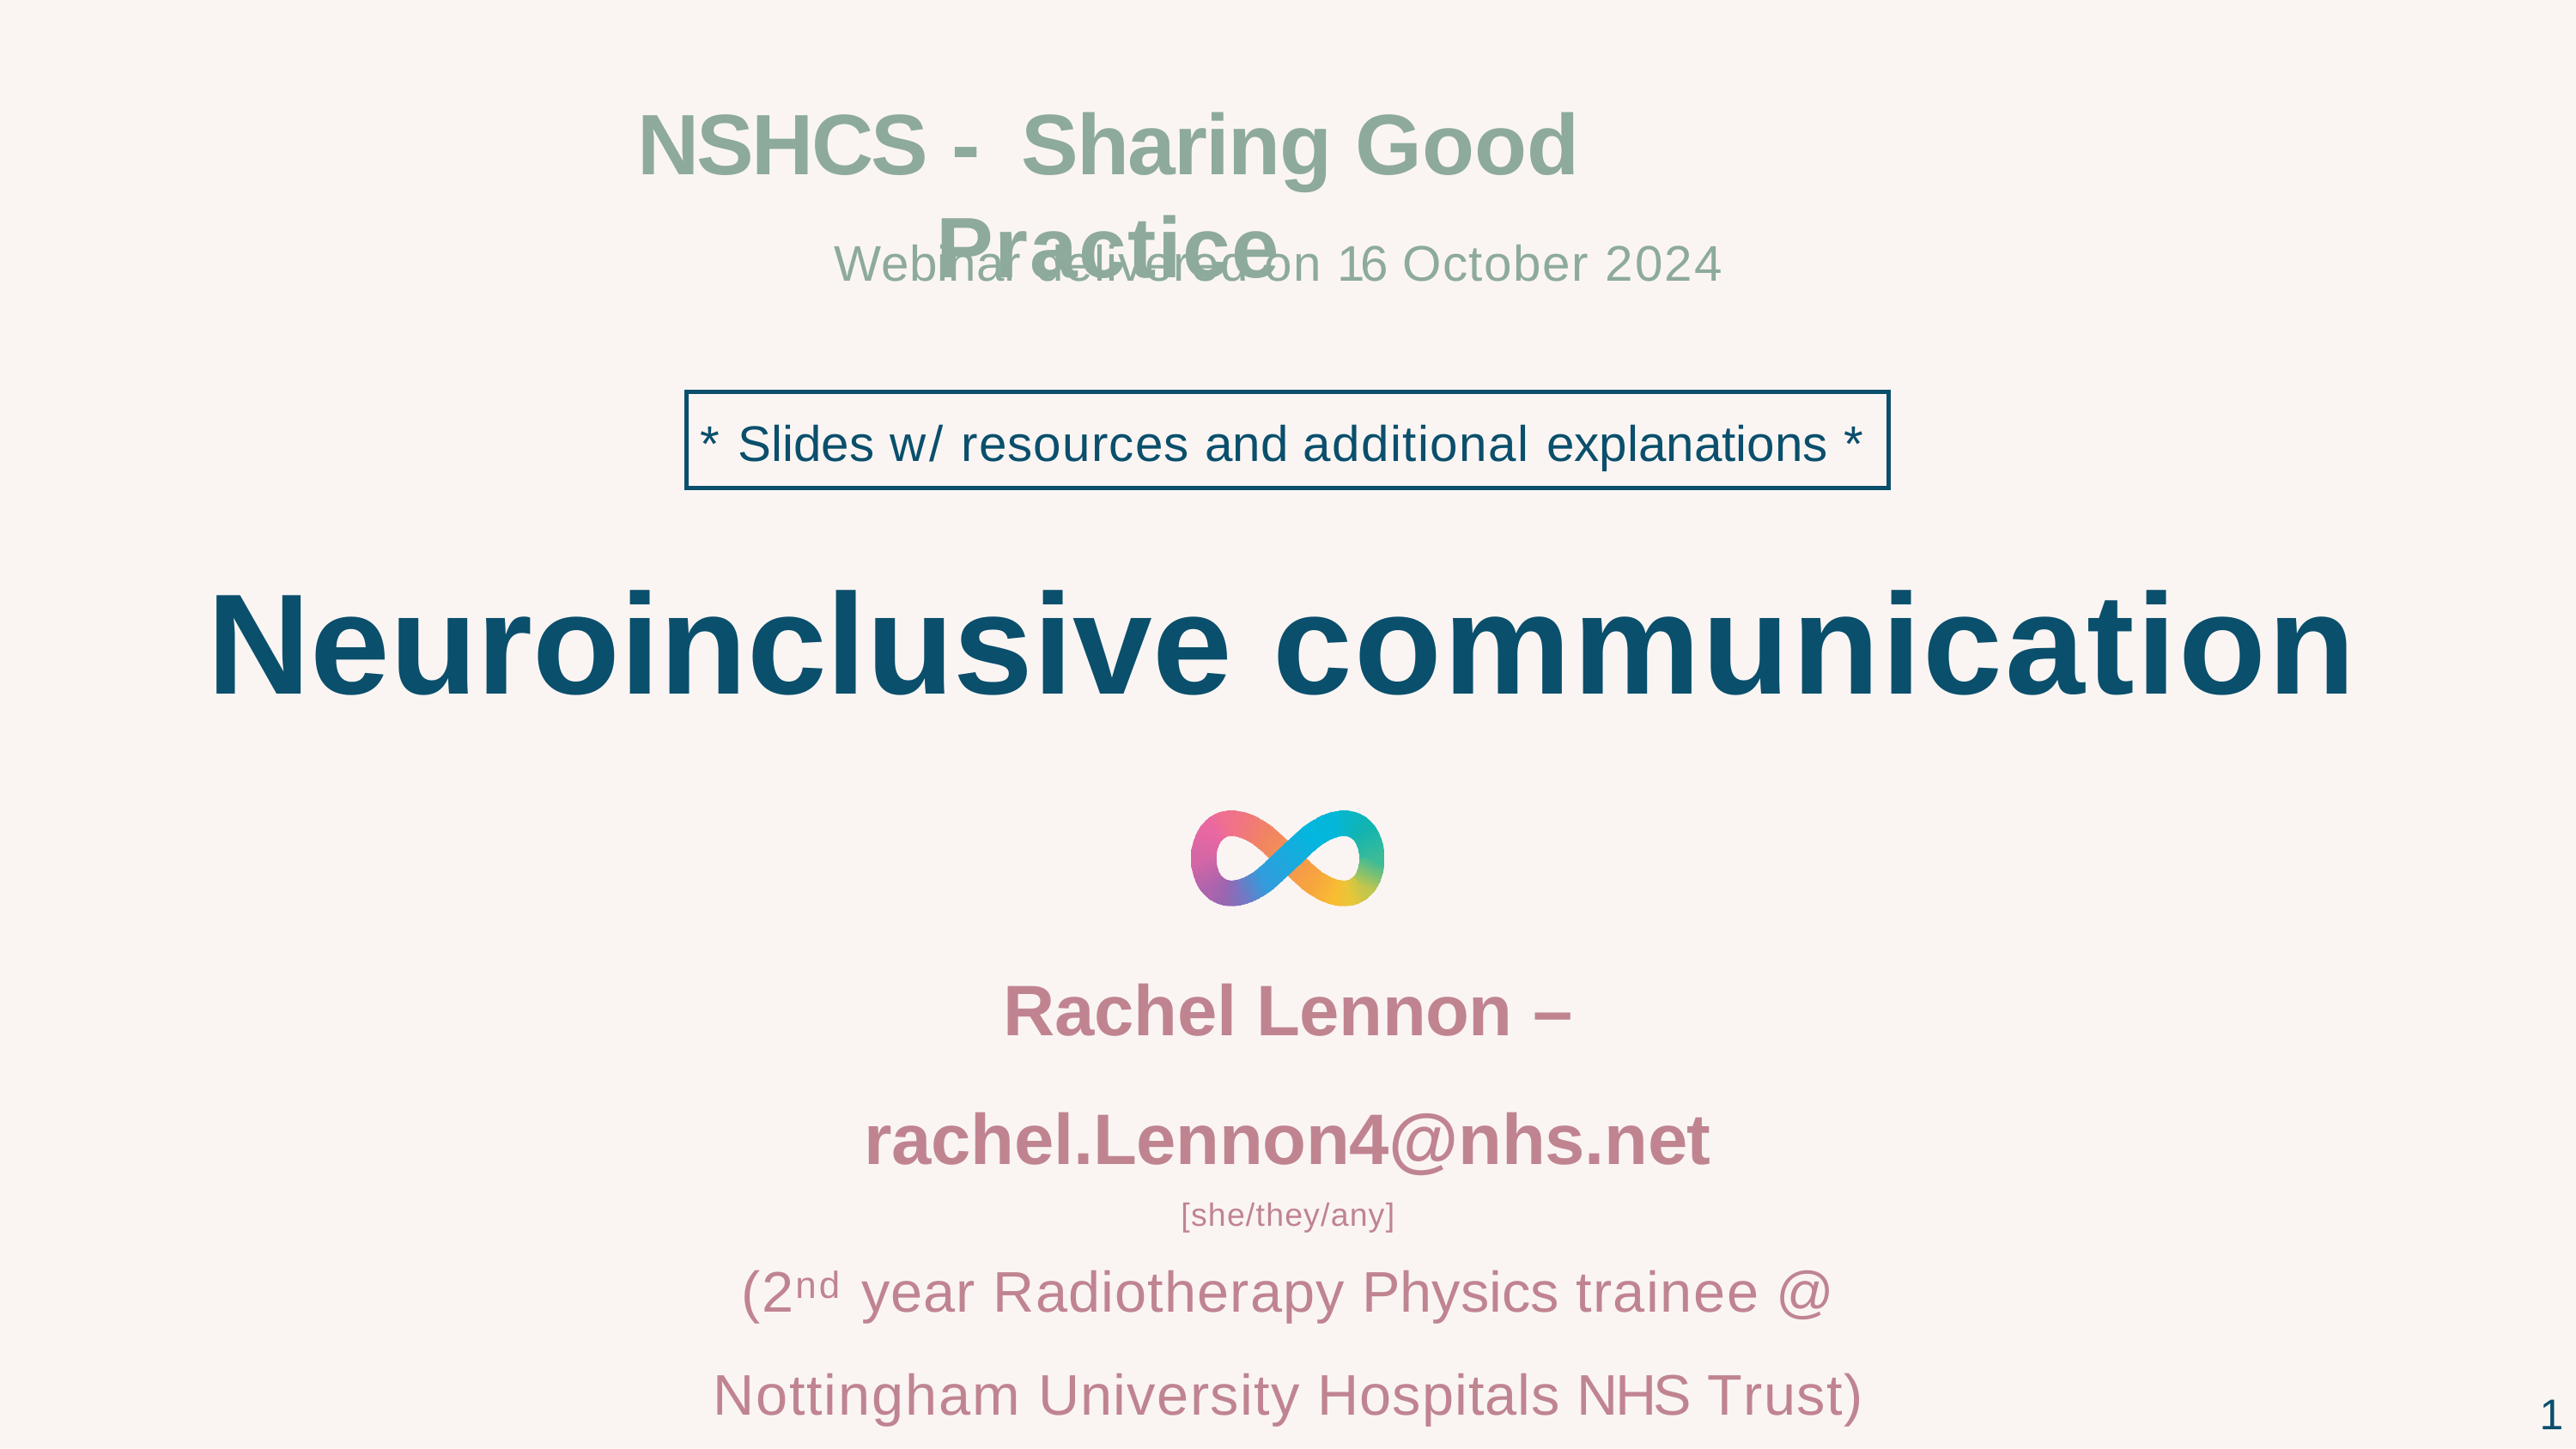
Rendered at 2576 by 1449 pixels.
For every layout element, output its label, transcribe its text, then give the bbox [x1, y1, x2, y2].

picture [1191, 809, 1384, 906]
text_box Webinar delivered on 16 October 2024 [832, 229, 1744, 294]
text_box Neuroinclusive communication [205, 549, 2371, 725]
title NSHCS - Sharing Good Practice [635, 87, 1941, 194]
text_box 1. [2537, 1385, 2563, 1440]
text_box * Slides w/ resources and additional explanations * [686, 391, 1889, 488]
text_box Rachel Lennon – rachel.Lennon4@nhs.net [she/they/any] (2nd year Radiotherapy Physics trainee @ Nottingham University Hospitals NHS Trust) [708, 919, 1868, 1429]
